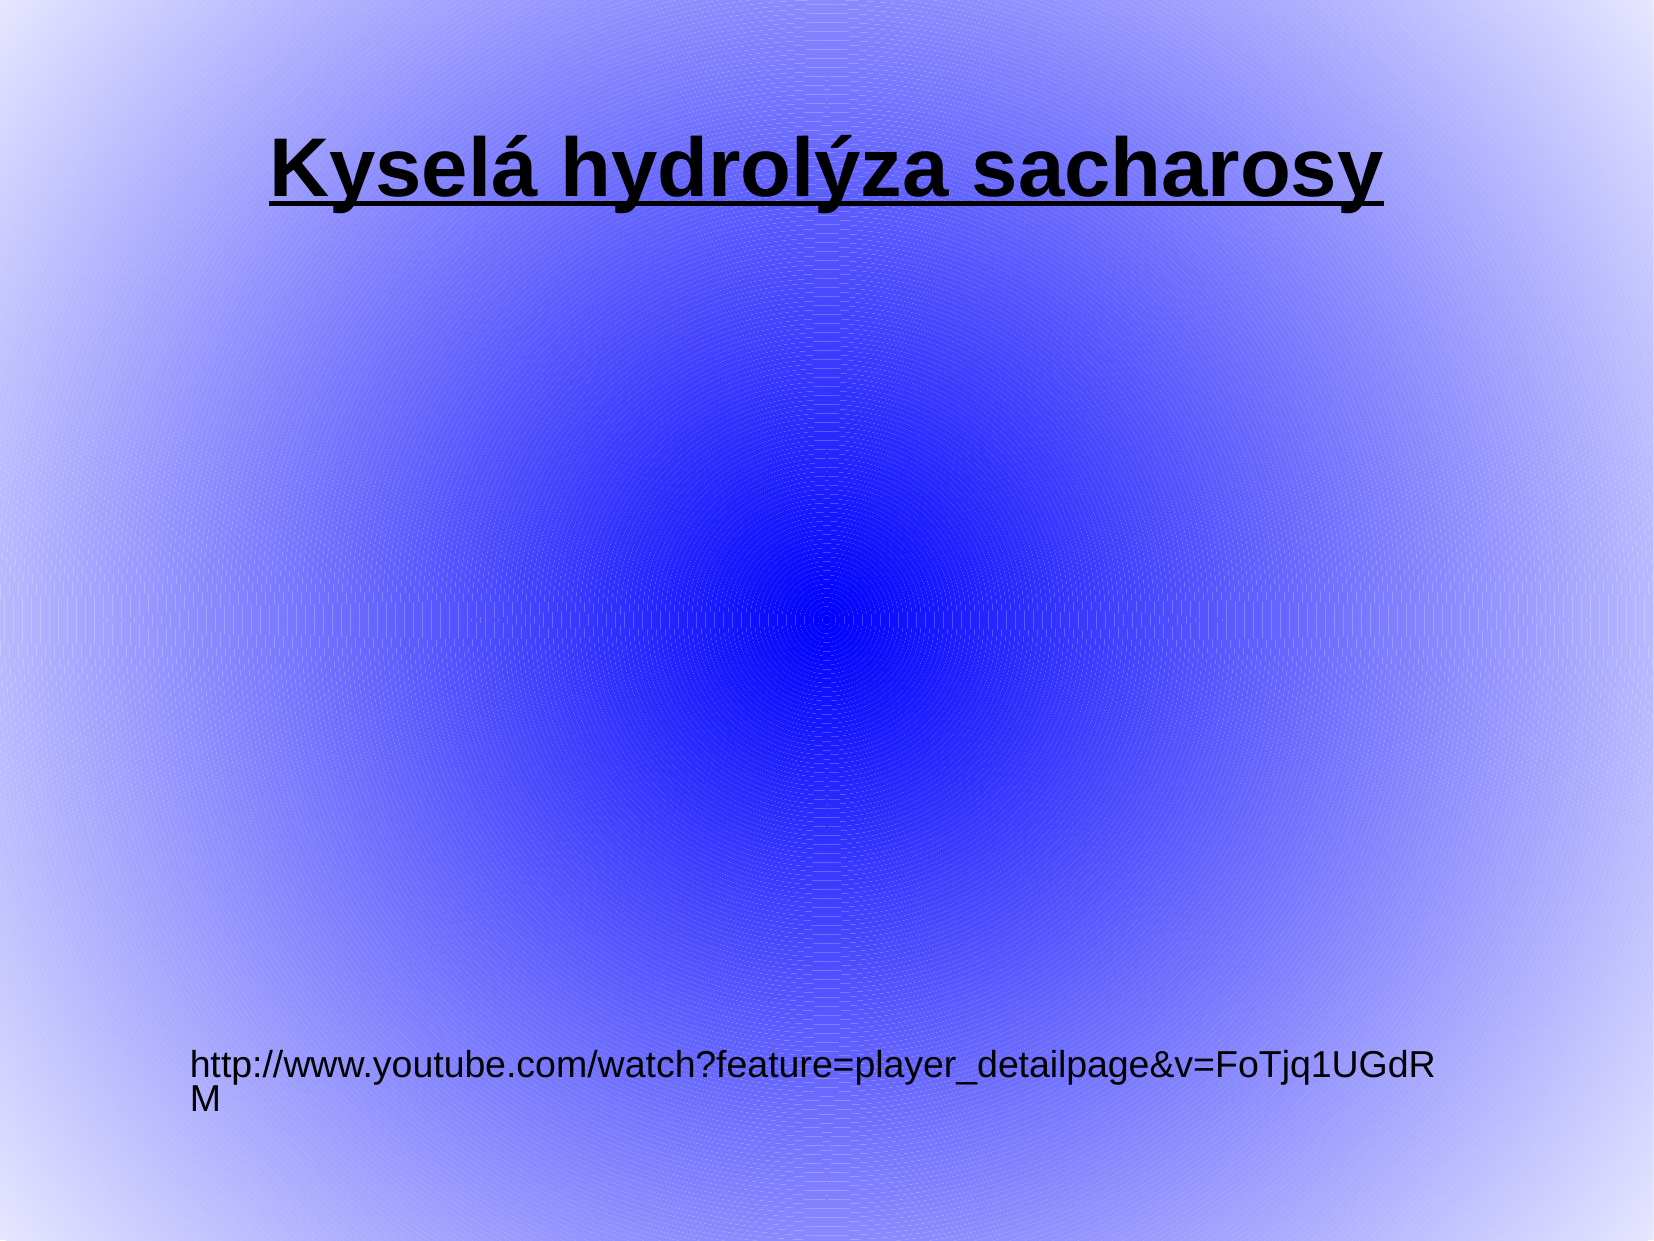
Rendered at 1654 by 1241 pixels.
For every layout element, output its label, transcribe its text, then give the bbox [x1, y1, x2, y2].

title Kyselá hydrolýza sacharosy [82, 13, 1571, 293]
text_box http://www.youtube.com/watch?feature=player_detailpage&v=FoTjq1UGdRM [175, 1035, 1479, 1135]
picture [281, 210, 1373, 1030]
